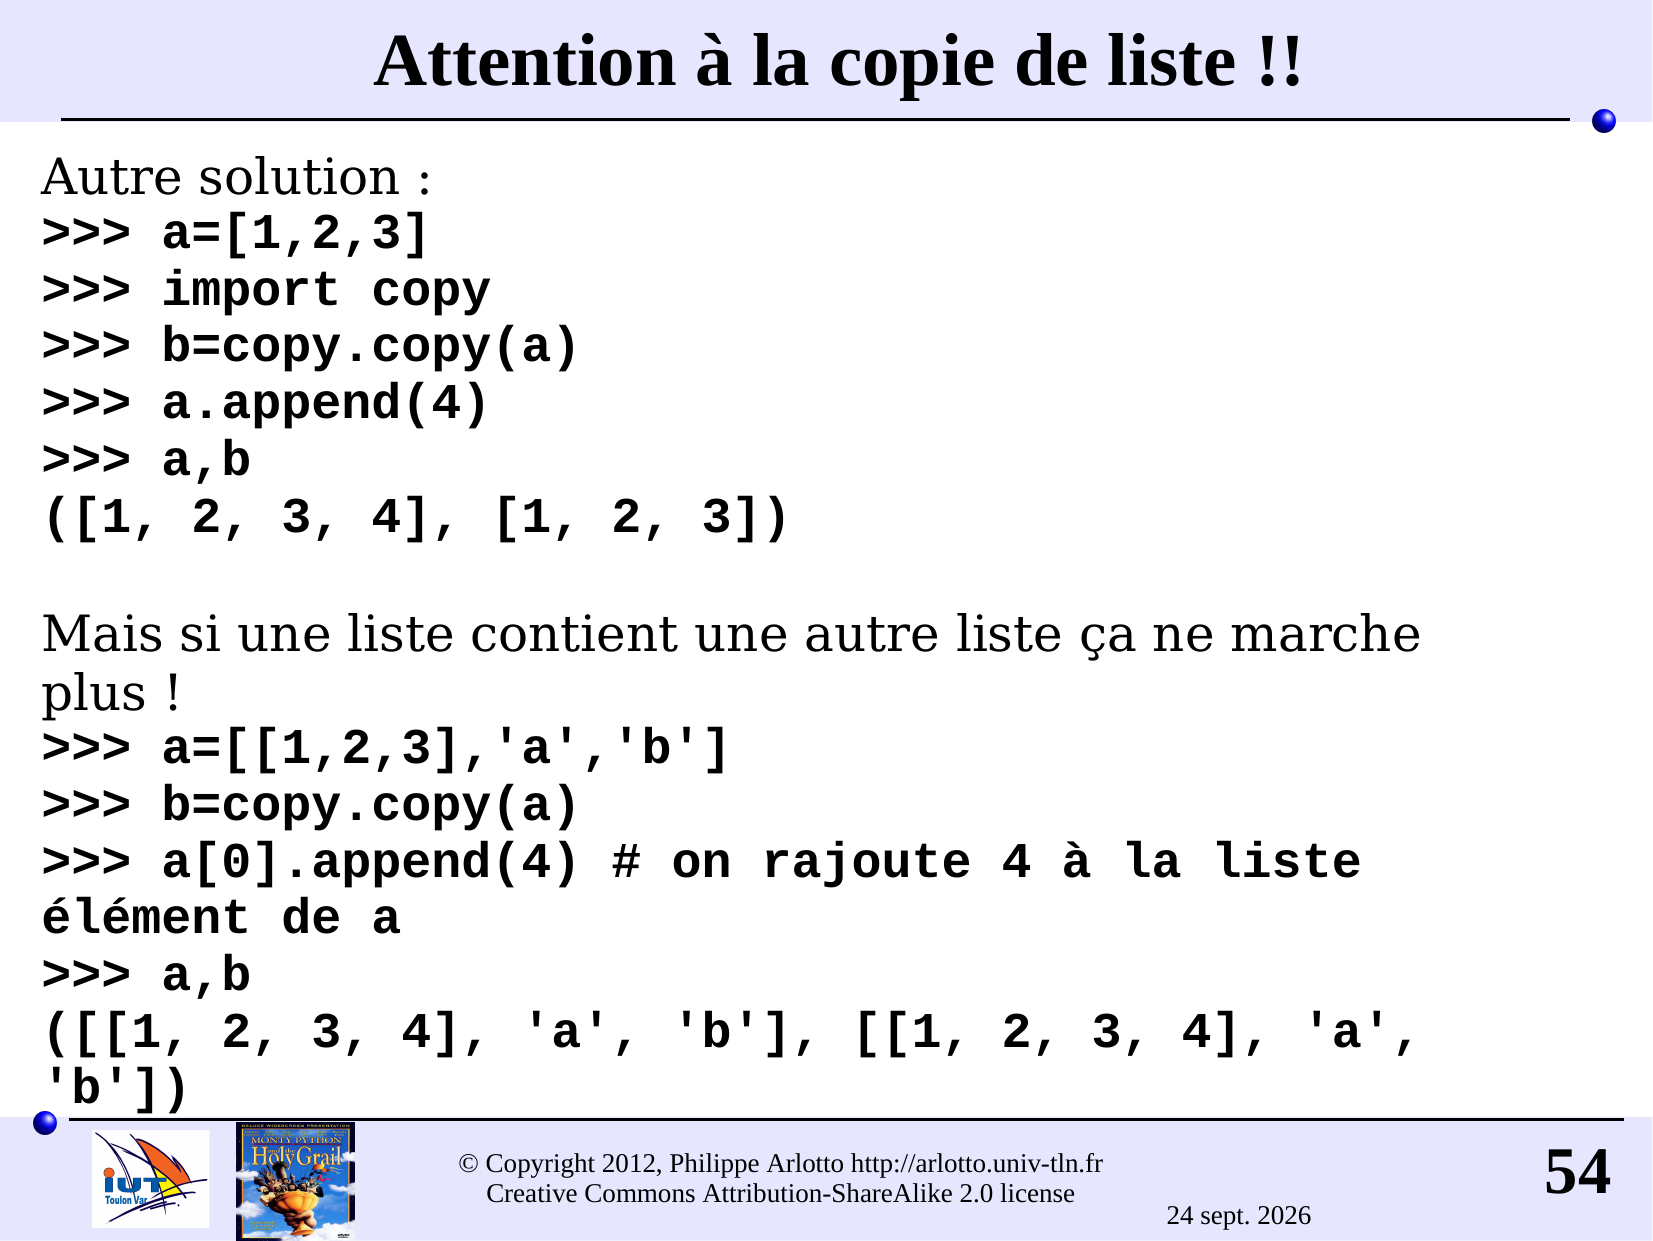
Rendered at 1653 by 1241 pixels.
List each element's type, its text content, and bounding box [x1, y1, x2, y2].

title Attention à la copie de liste !! [95, 14, 1585, 107]
text_box Autre solution : >>> a=[1,2,3] >>> import copy >>> b=copy.copy(a) >>> a.append(4) >>> a,b ([1, 2, 3, 4], [1, 2, 3]) Mais si une liste contient une autre liste ça ne marche plus ! >>> a=[[1,2,3],'a','b'] >>> b=copy.copy(a) >>> a[0].append(4) # on rajoute 4 à la liste élément de a >>> a,b ([[1, 2, 3, 4], 'a', 'b'], [[1, 2, 3, 4], 'a', 'b']) [41, 148, 1565, 1124]
picture [236, 1124, 355, 1241]
